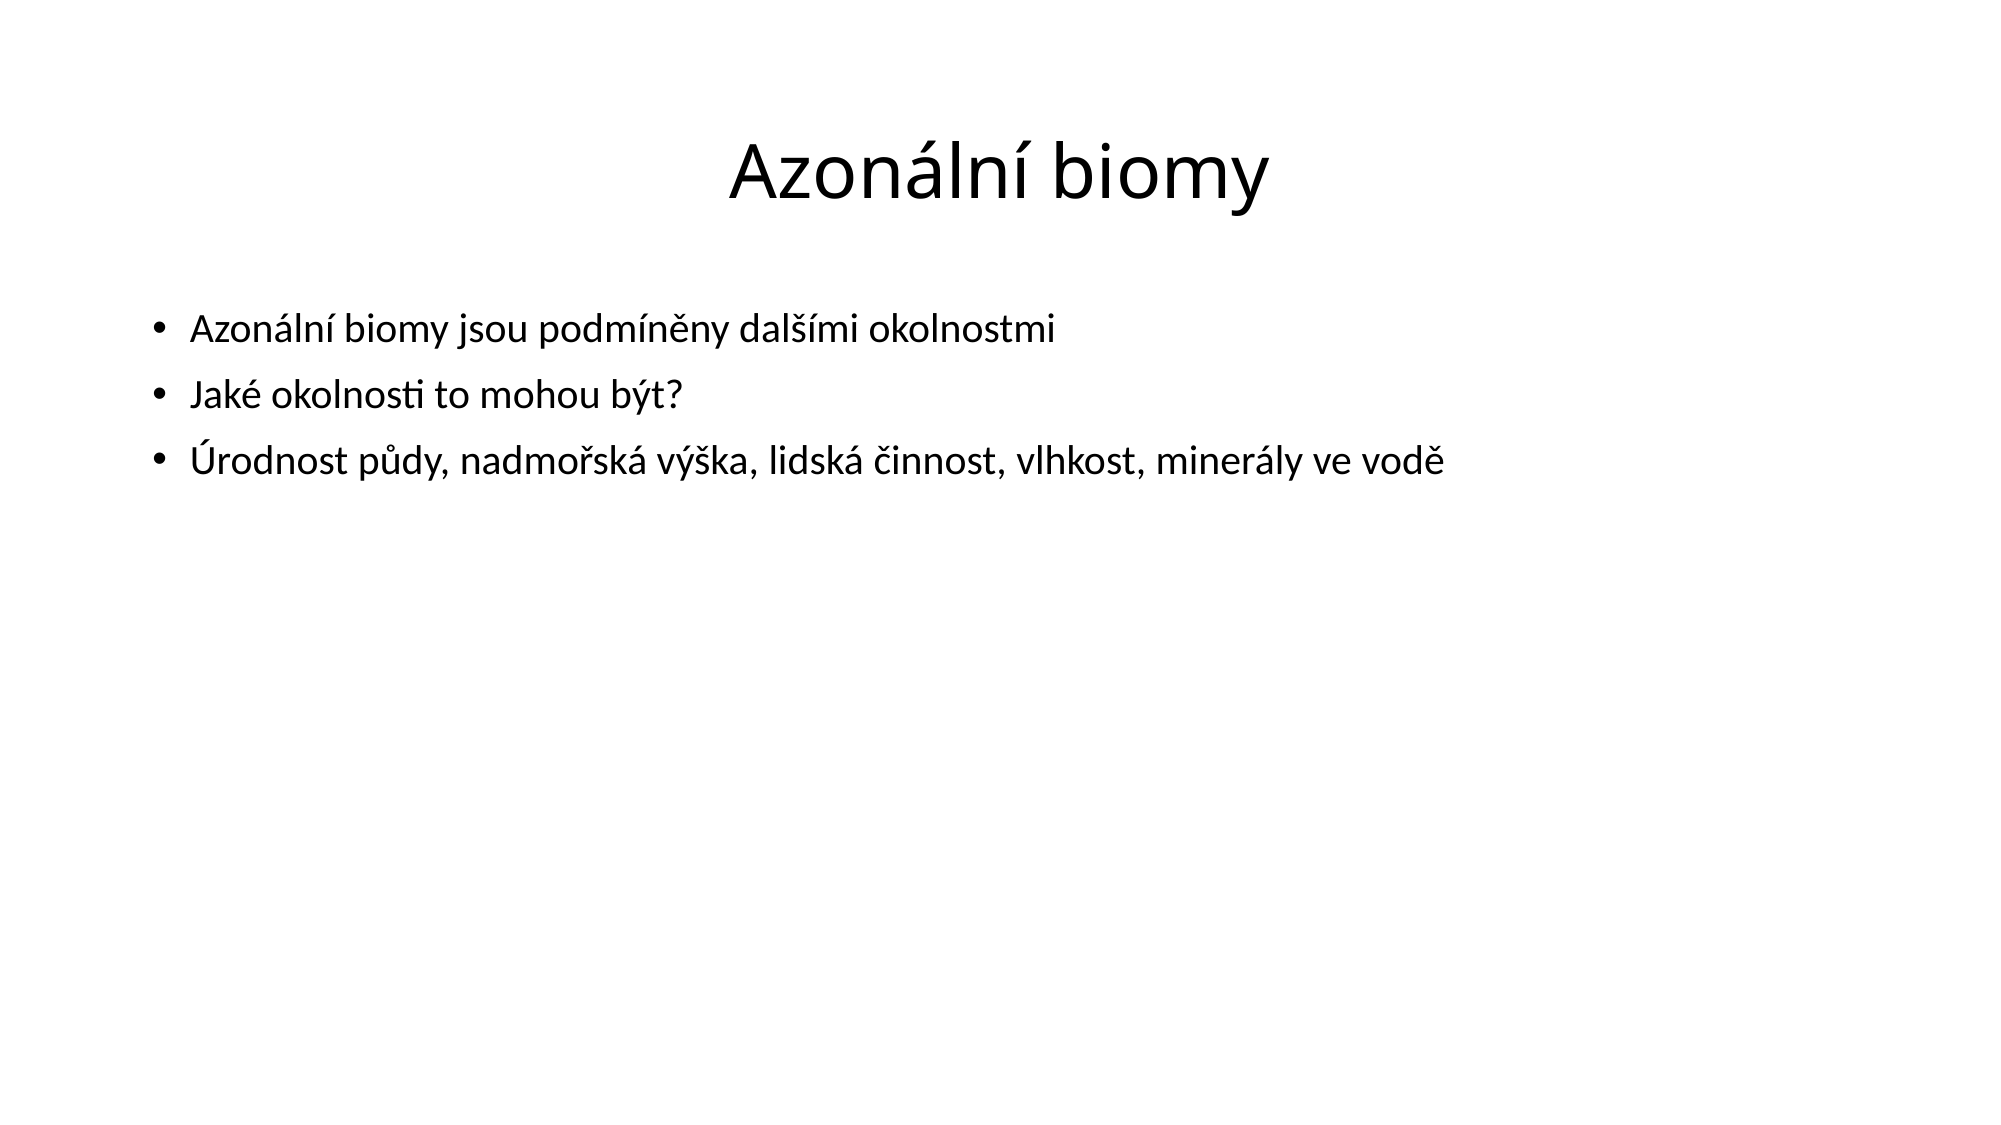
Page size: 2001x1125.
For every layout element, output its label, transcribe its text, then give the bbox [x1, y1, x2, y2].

list Azonální biomy jsou podmíněny dalšími okolnostmi Jaké okolnosti to mohou být? Úrodnost půdy, nadmořská výška, lidská činnost, vlhkost, minerály ve vodě [137, 299, 1863, 1014]
title Azonální biomy [137, 59, 1863, 278]
